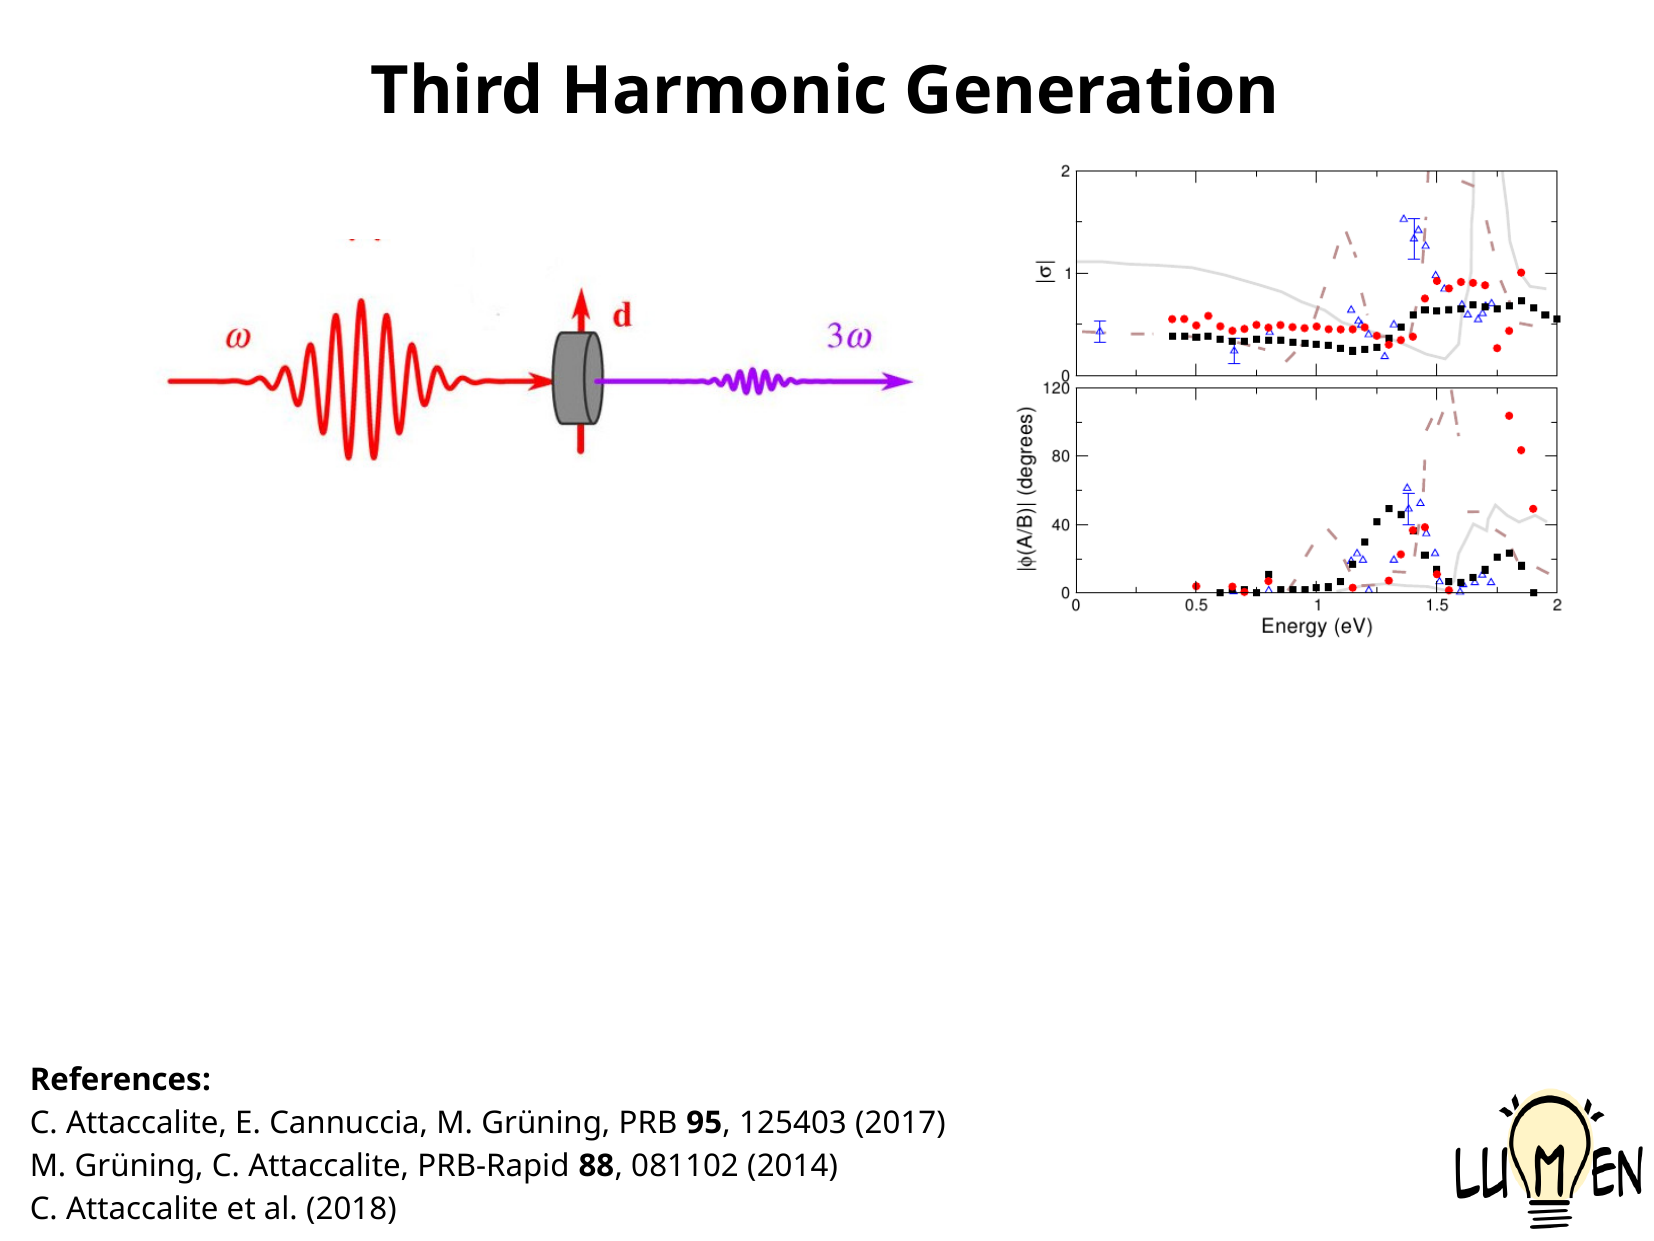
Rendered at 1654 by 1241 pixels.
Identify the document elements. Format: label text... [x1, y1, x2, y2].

picture [1450, 1083, 1648, 1234]
picture [990, 134, 1606, 652]
picture [90, 239, 945, 481]
text_box References: C. Attaccalite, E. Cannuccia, M. Grüning, PRB 95, 125403 (2017) M. Grüning, C. Attaccalite, PRB-Rapid 88, 081102 (2014) C. Attaccalite et al. (2018) [15, 1050, 1050, 1224]
title Third Harmonic Generation [17, 12, 1651, 163]
